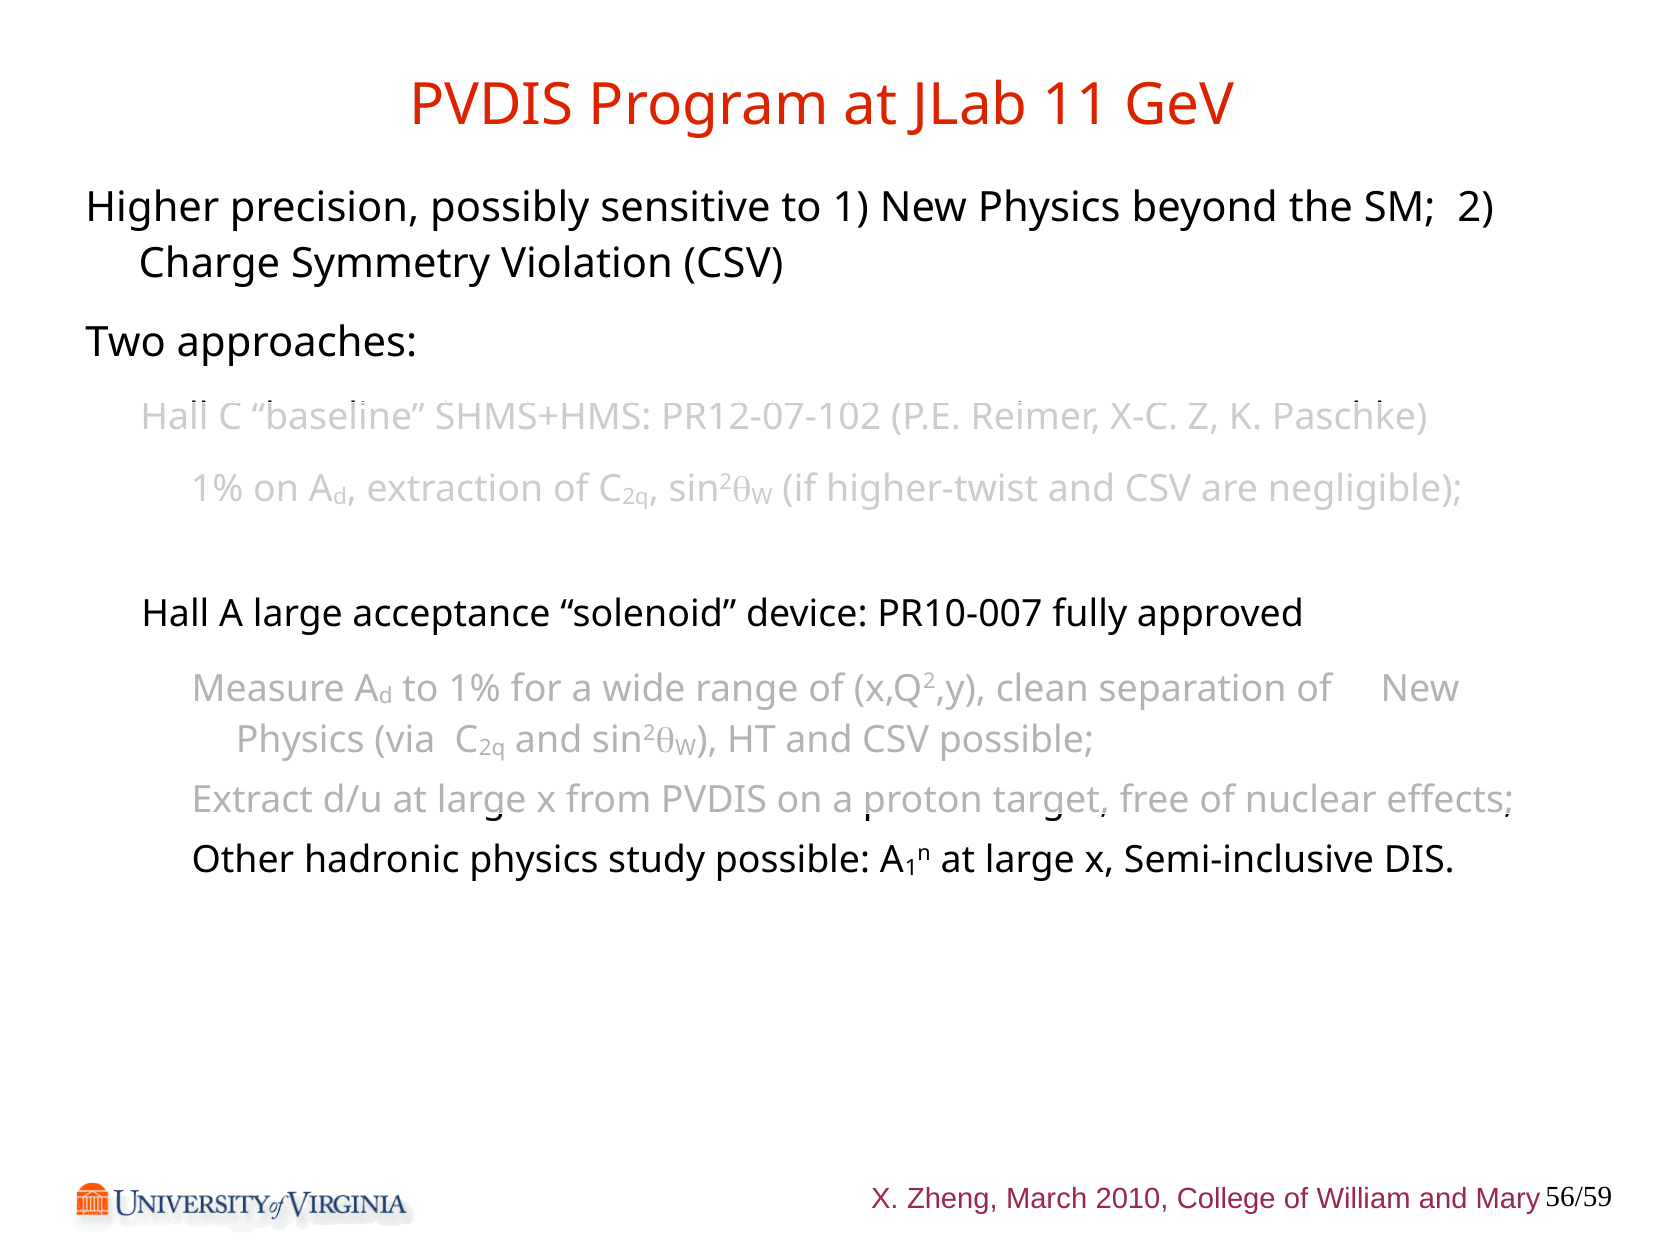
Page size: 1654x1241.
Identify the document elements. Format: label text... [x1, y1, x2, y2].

title PVDIS Program at JLab 11 GeV [116, 54, 1528, 149]
text_box [118, 402, 1544, 553]
text_box [150, 663, 1538, 814]
text_box Higher precision, possibly sensitive to 1) New Physics beyond the SM; 2) Charge Symmetry Violation (CSV) Two approaches: Hall C “baseline” SHMS+HMS: PR12-07-102 (P.E. Reimer, X-C. Z, K. Paschke) 1% on Ad, extraction of C2q, sin2qW (if higher-twist and CSV are negligible); [52, 168, 1576, 709]
text_box Hall A large acceptance “solenoid” device: PR10-007 fully approved Measure Ad to 1% for a wide range of (x,Q2,y), clean separation of New Physics (via C2q and sin2qW), HT and CSV possible; Extract d/u at large x from PVDIS on a proton target, free of nuclear effects; Other hadronic physics study possible: A1n at large x, Semi-inclusive DIS. [53, 709, 1548, 1015]
picture [53, 1165, 427, 1241]
